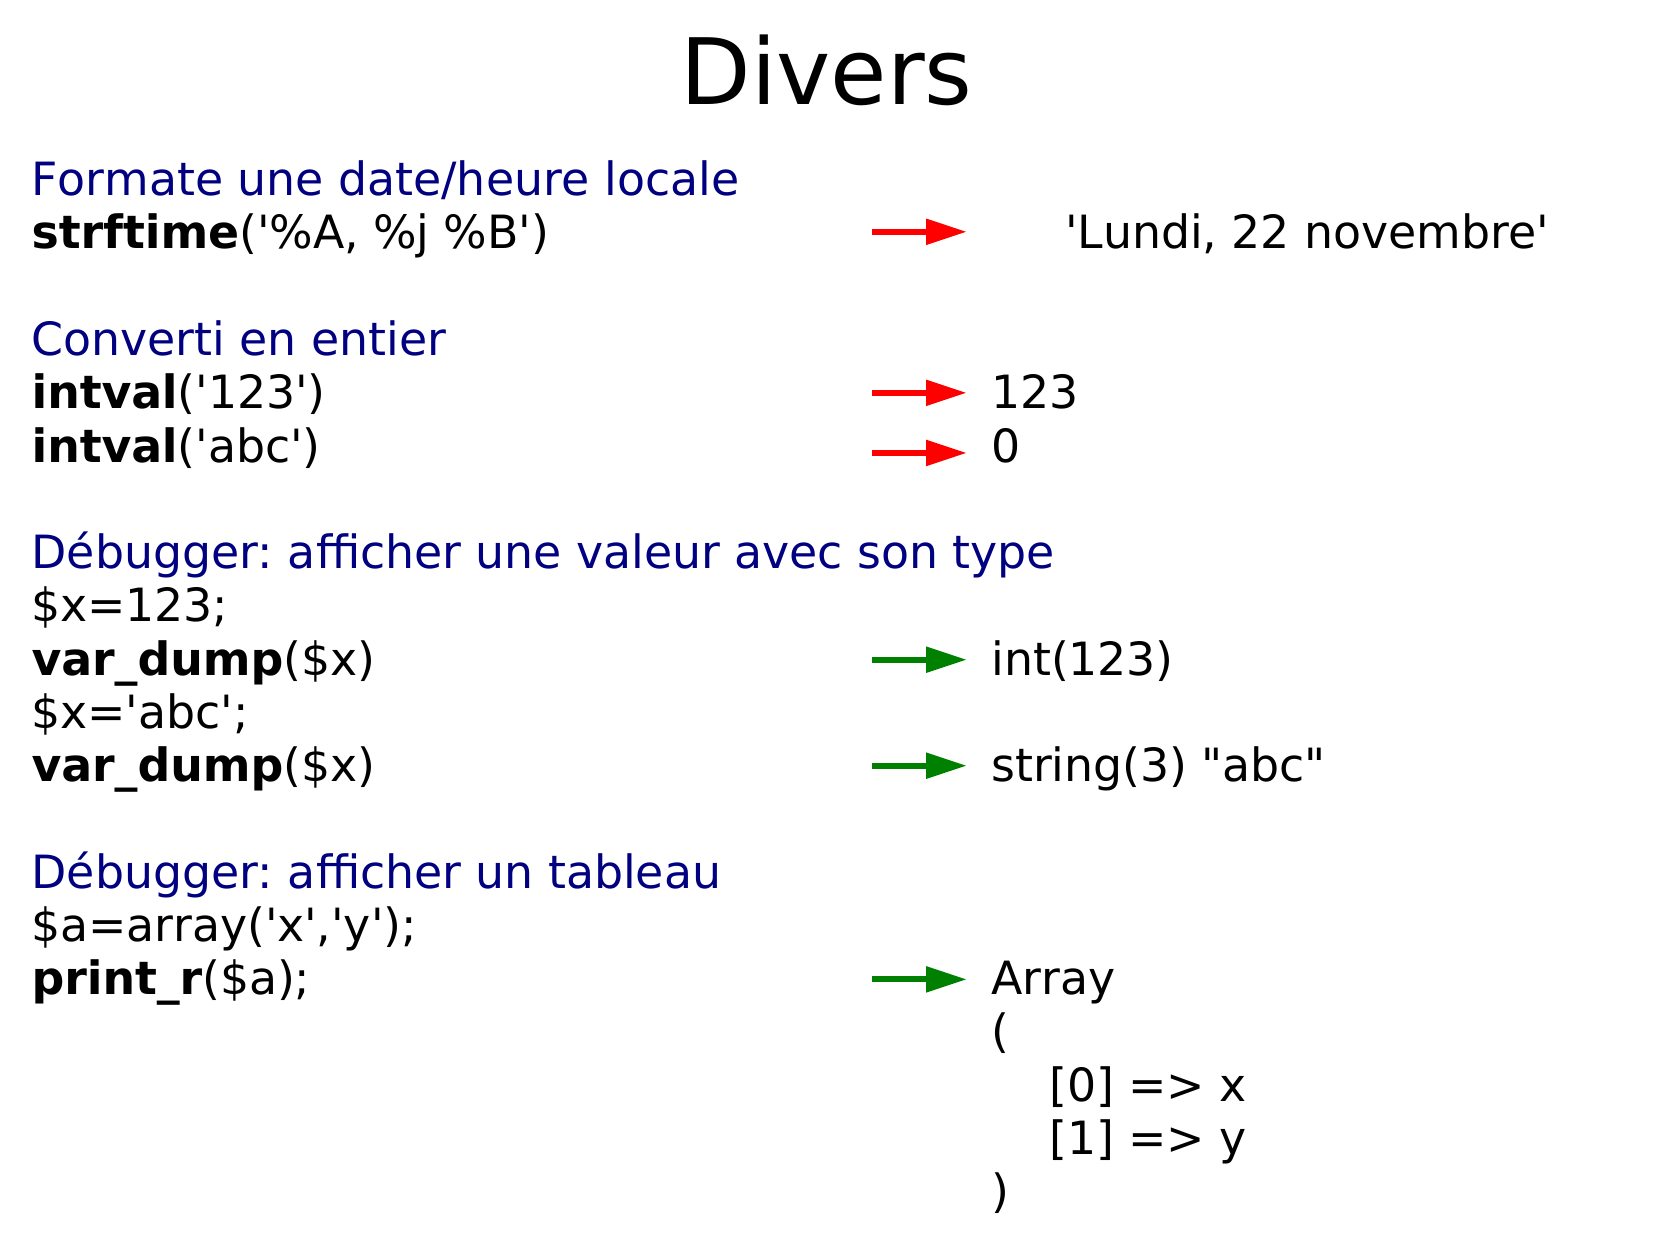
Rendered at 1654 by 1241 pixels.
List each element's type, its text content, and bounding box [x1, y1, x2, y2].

text_box Formate une date/heure locale strftime('%A, %j %B') 'Lundi, 22 novembre' Converti en entier intval('123') 123 intval('abc') 0 Débugger: afficher une valeur avec son type $x=123; var_dump($x) int(123) $x='abc'; var_dump($x) string(3) "abc" Débugger: afficher un tableau $a=array('x','y'); print_r($a); Array ( [0] => x [1] => y ) [92, 153, 1489, 1241]
title Divers [0, 11, 1654, 134]
